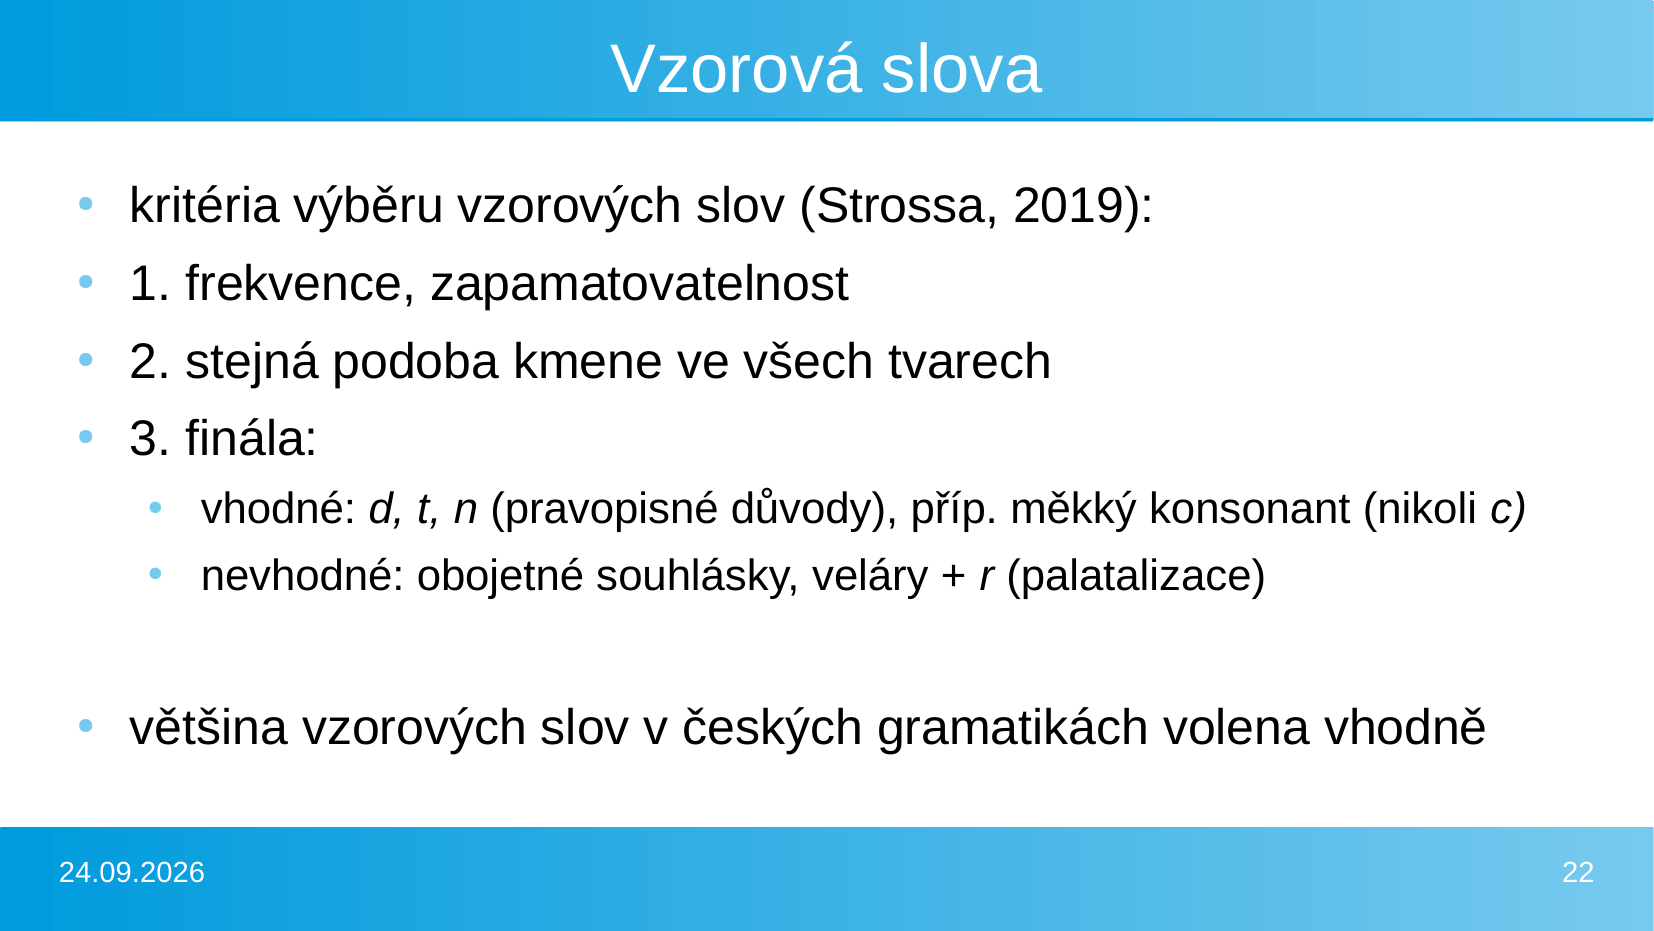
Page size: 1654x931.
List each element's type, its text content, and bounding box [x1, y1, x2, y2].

list kritéria výběru vzorových slov (Strossa, 2019): 1. frekvence, zapamatovatelnost 2. stejná podoba kmene ve všech tvarech 3. finála: vhodné: d, t, n (pravopisné důvody), příp. měkký konsonant (nikoli c) nevhodné: obojetné souhlásky, veláry + r (palatalizace) většina vzorových slov v českých gramatikách volena vhodně [59, 177, 1595, 768]
title Vzorová slova [59, 29, 1595, 108]
